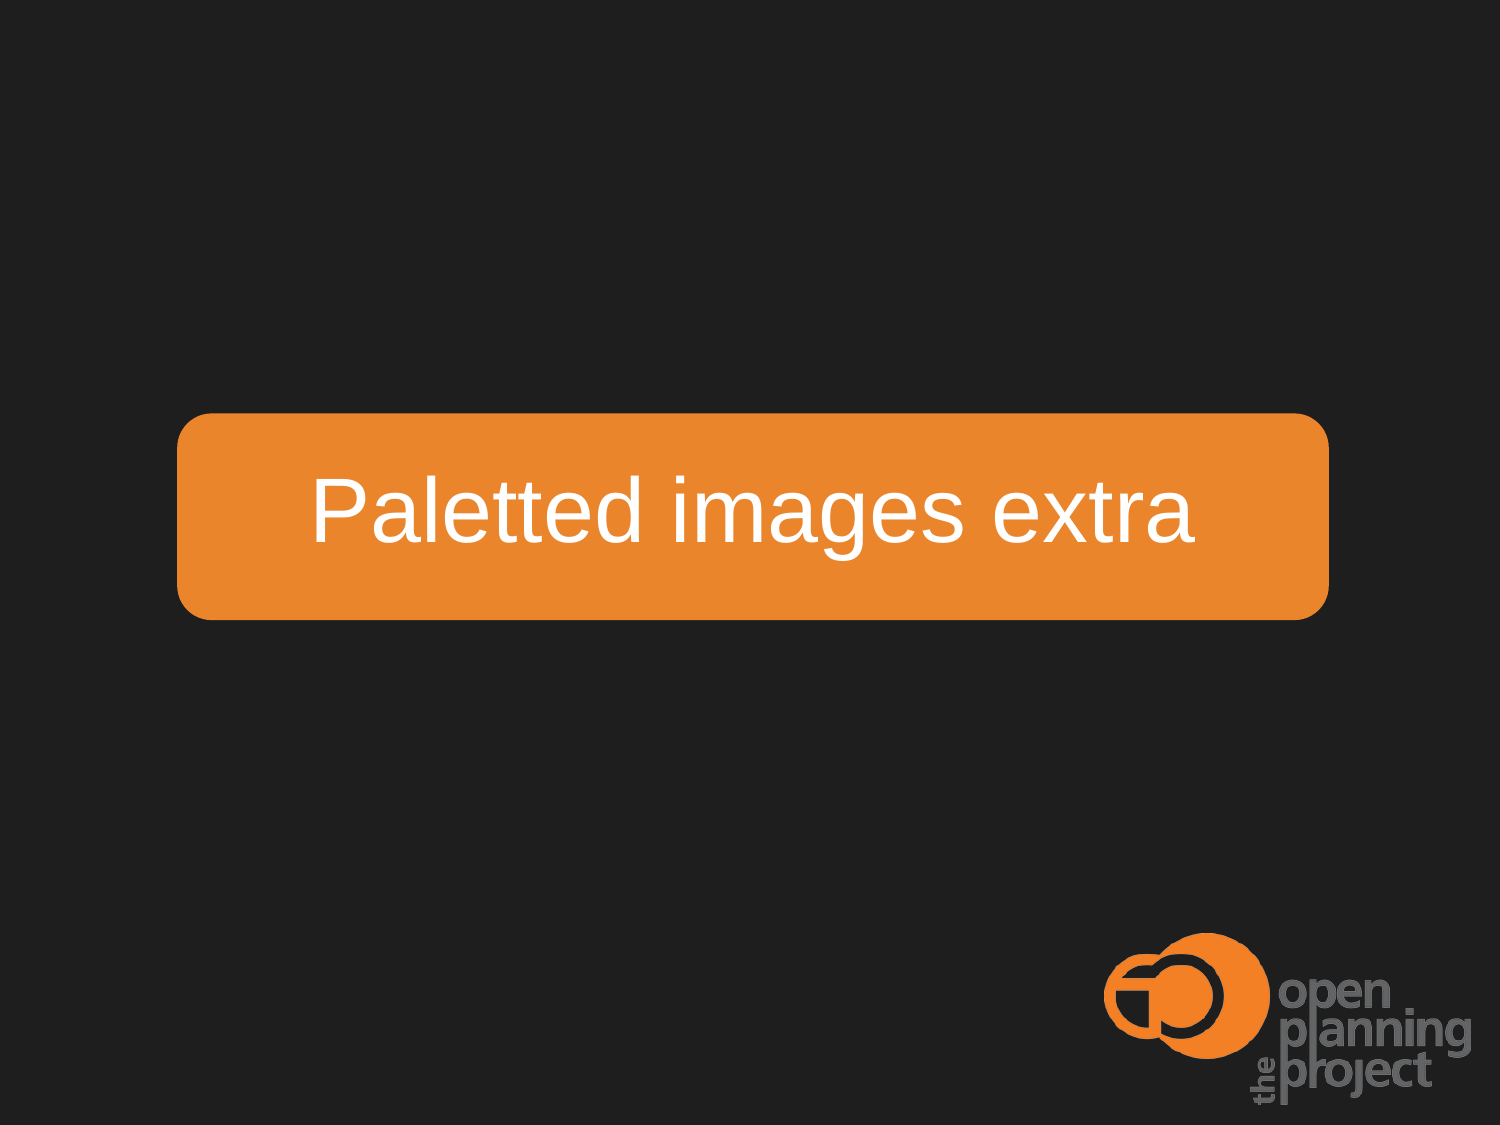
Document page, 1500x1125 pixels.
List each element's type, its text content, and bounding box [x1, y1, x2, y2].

picture [1104, 933, 1471, 1105]
title Paletted images extra [206, 416, 1300, 605]
